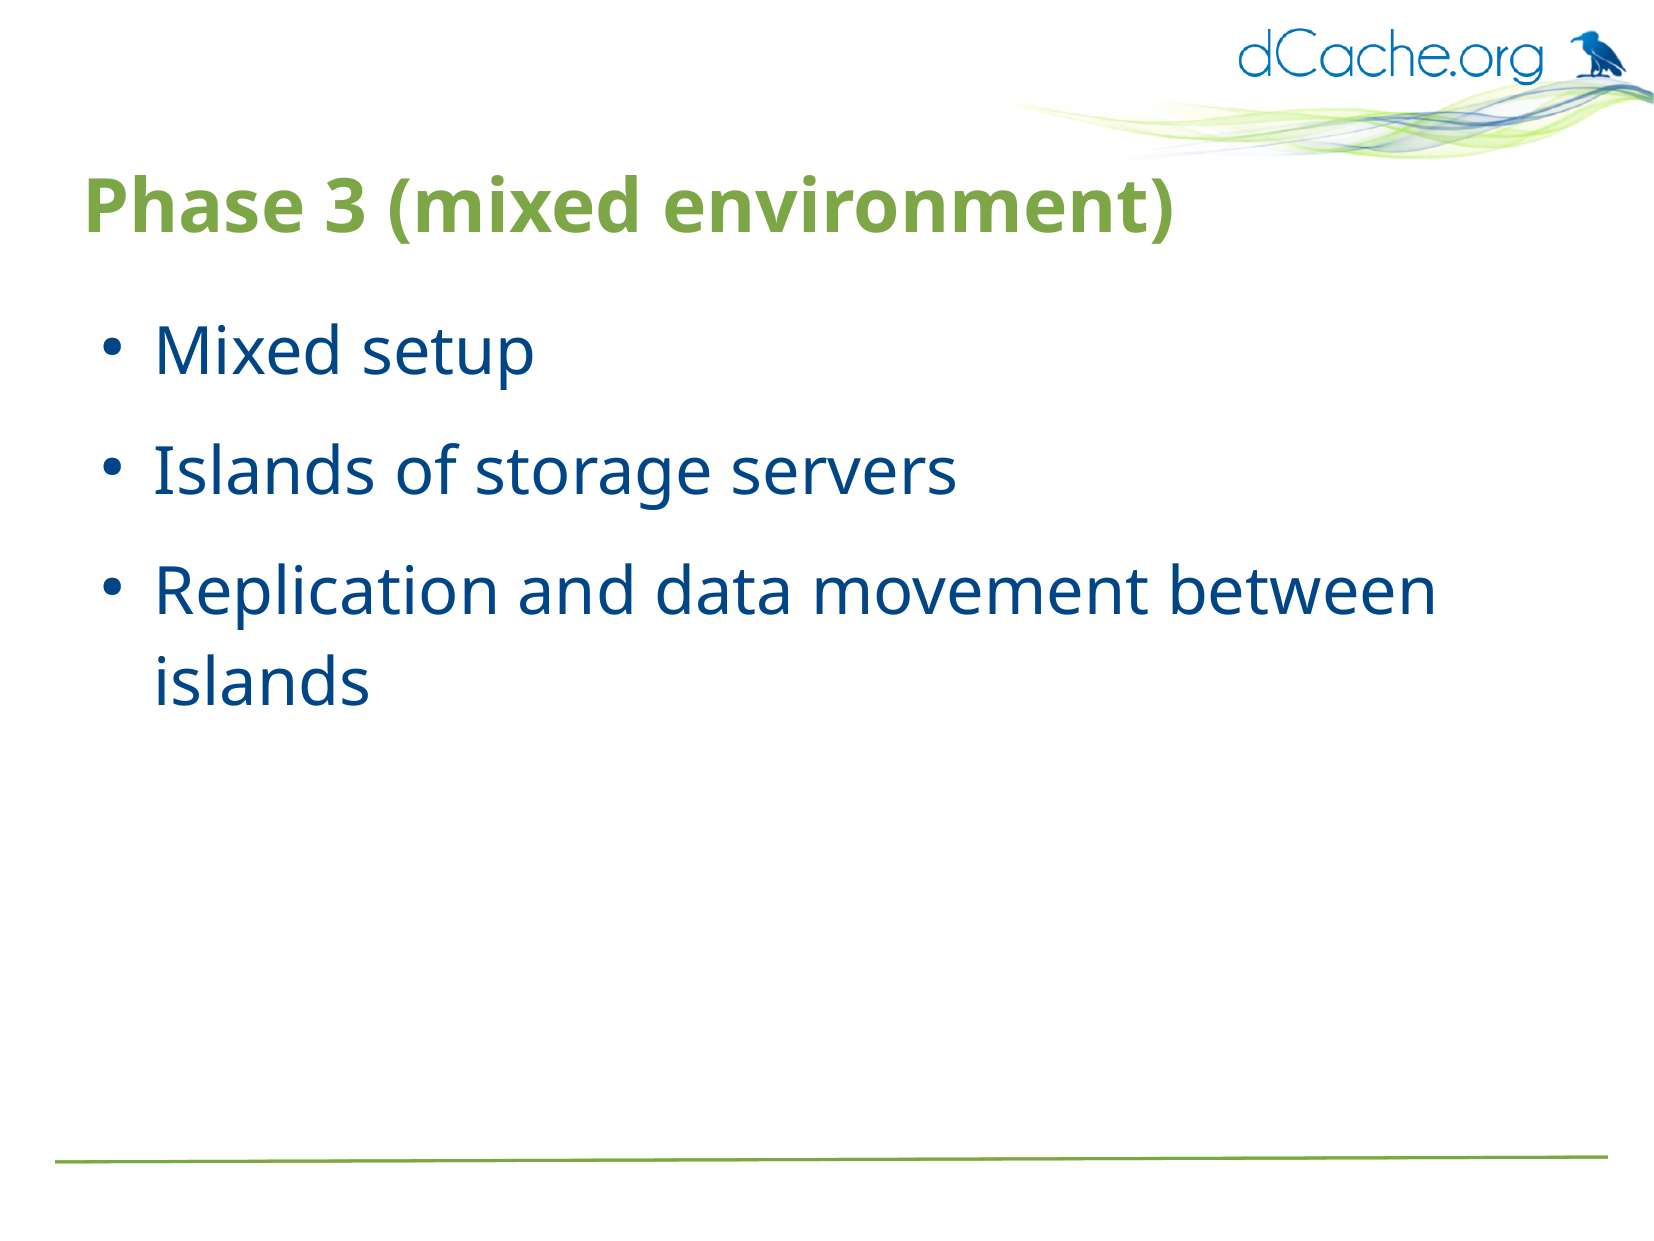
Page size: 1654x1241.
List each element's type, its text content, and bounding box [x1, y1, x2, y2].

picture [956, 16, 1654, 169]
title Phase 3 (mixed environment) [82, 155, 1605, 252]
list Mixed setup Islands of storage servers Replication and data movement between islands [82, 302, 1571, 1023]
